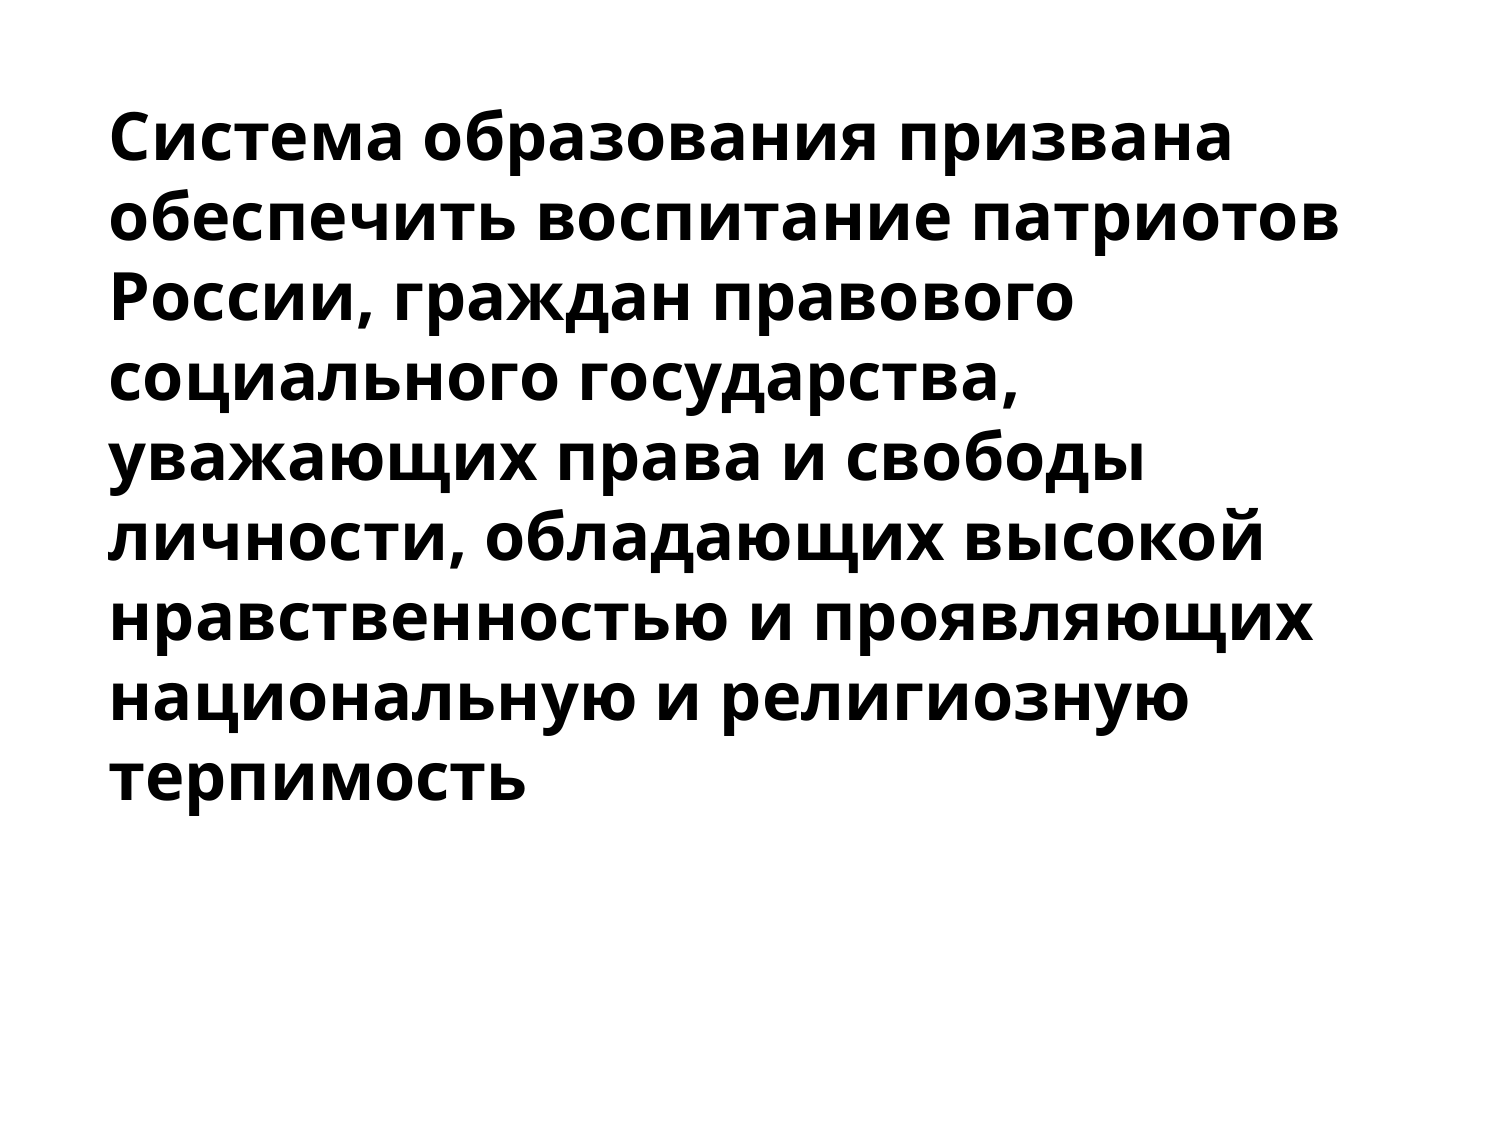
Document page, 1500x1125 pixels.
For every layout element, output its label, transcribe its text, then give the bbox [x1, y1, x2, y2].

text_box Система образования призвана обеспечить воспитание патриотов России, граждан правового социального государства, уважающих права и свободы личности, обладающих высокой нравственностью и проявляющих национальную и религиозную терпимость [93, 86, 1395, 1007]
